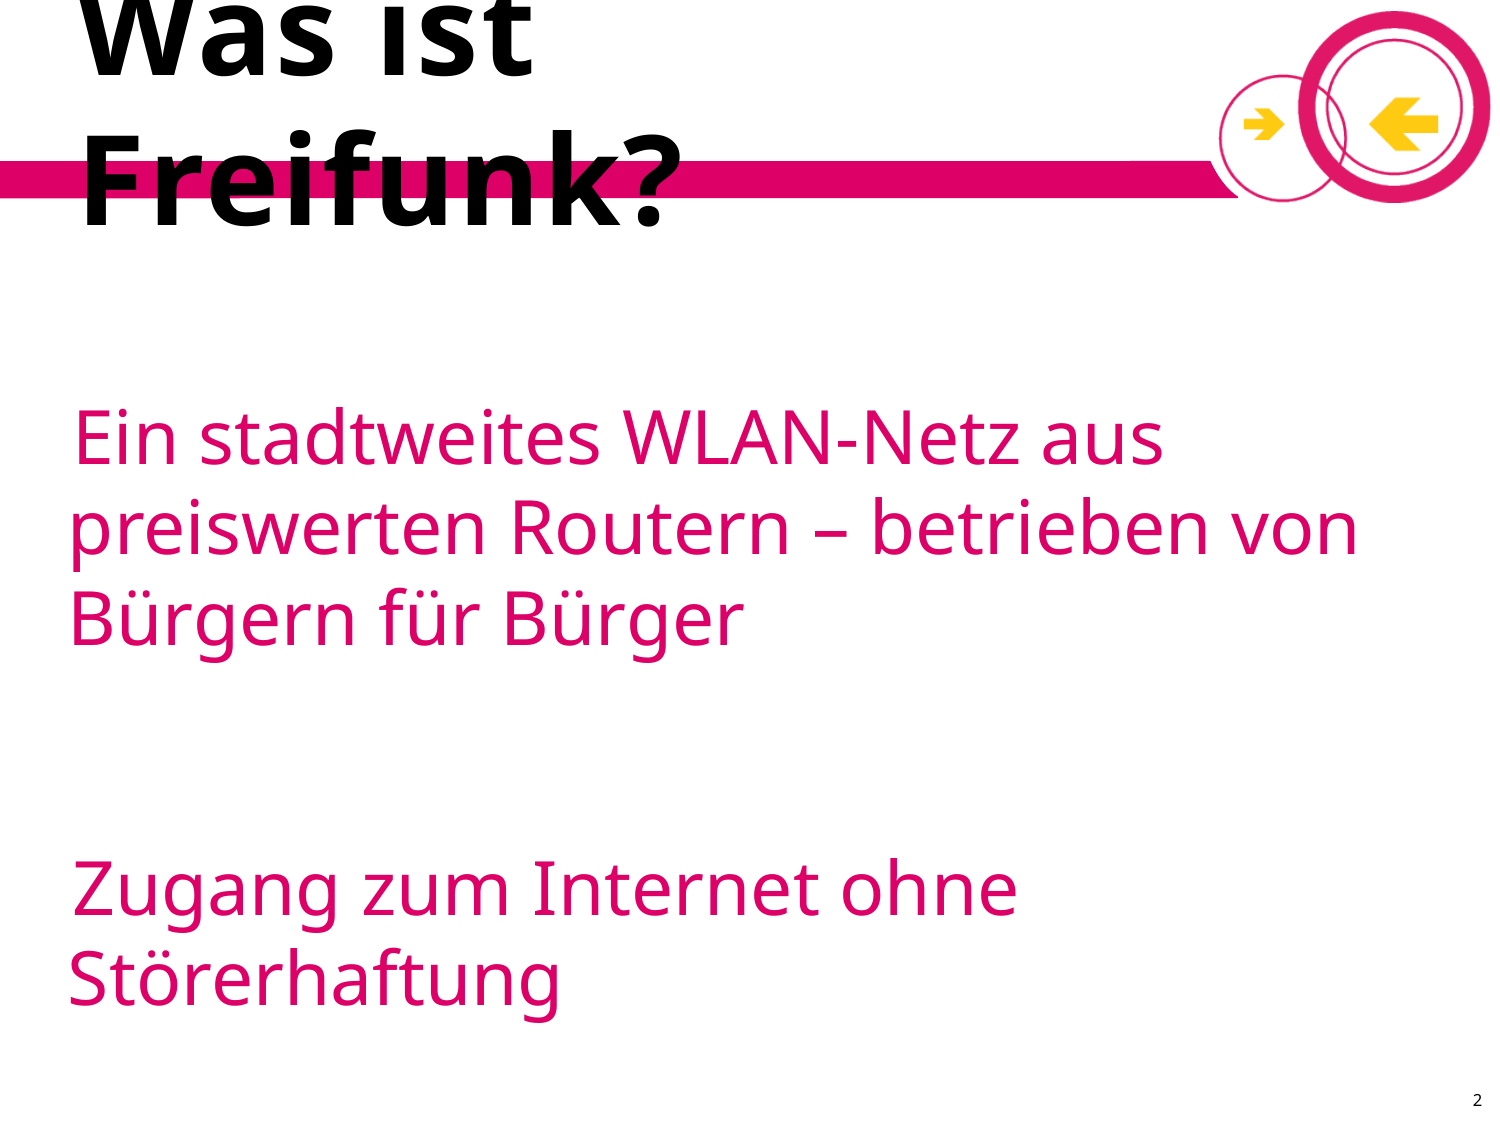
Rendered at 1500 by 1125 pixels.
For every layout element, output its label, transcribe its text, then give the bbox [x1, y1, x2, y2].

slide_number <Foliennummer> [1202, 1077, 1483, 1125]
title Was ist Freifunk? [76, 40, 1060, 161]
list Ein stadtweites WLAN-Netz aus preiswerten Routern – betrieben von Bürgern für Bürger Zugang zum Internet ohne Störerhaftung [53, 302, 1447, 1059]
picture [1218, 11, 1491, 203]
